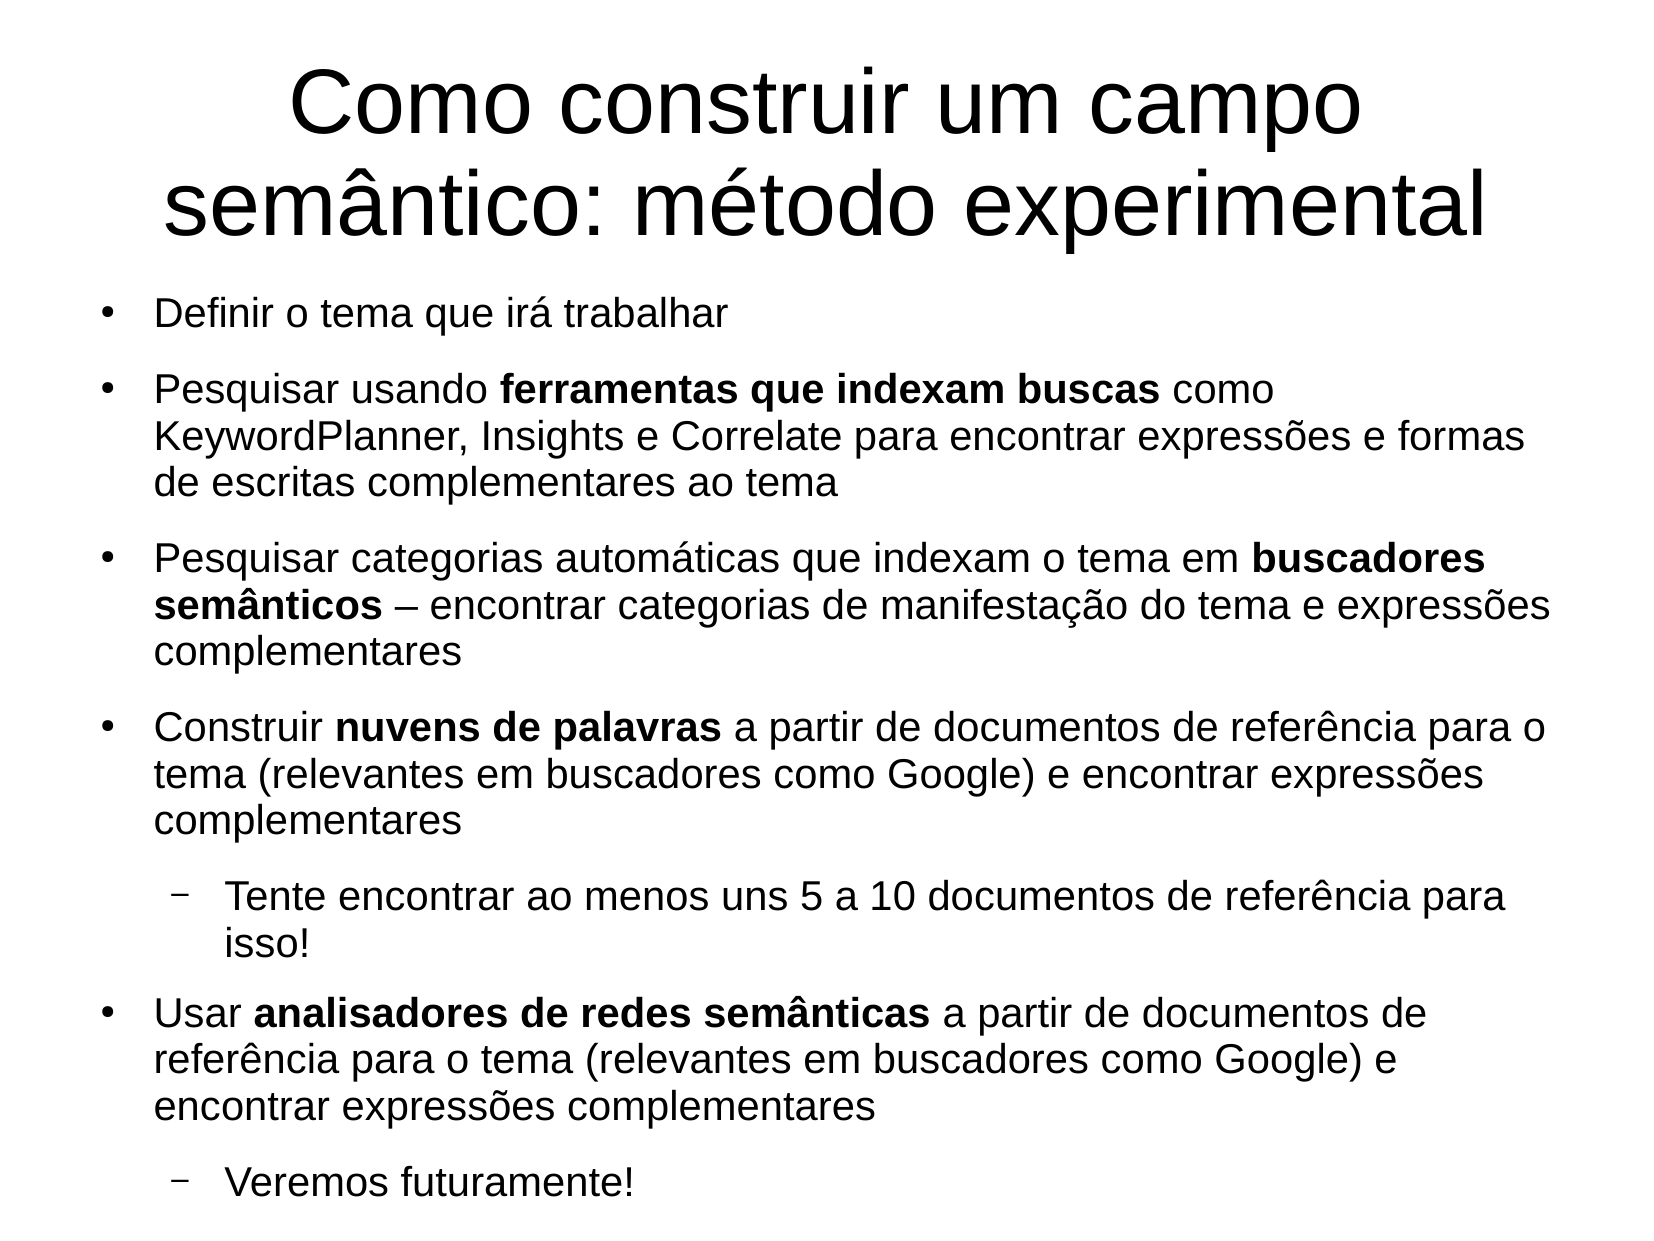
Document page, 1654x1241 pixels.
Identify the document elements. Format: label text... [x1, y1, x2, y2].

list Definir o tema que irá trabalhar Pesquisar usando ferramentas que indexam buscas como KeywordPlanner, Insights e Correlate para encontrar expressões e formas de escritas complementares ao tema Pesquisar categorias automáticas que indexam o tema em buscadores semânticos – encontrar categorias de manifestação do tema e expressões complementares Construir nuvens de palavras a partir de documentos de referência para o tema (relevantes em buscadores como Google) e encontrar expressões complementares Tente encontrar ao menos uns 5 a 10 documentos de referência para isso! Usar analisadores de redes semânticas a partir de documentos de referência para o tema (relevantes em buscadores como Google) e encontrar expressões complementares Veremos futuramente! [82, 290, 1571, 1010]
title Como construir um campo semântico: método experimental [82, 49, 1571, 257]
